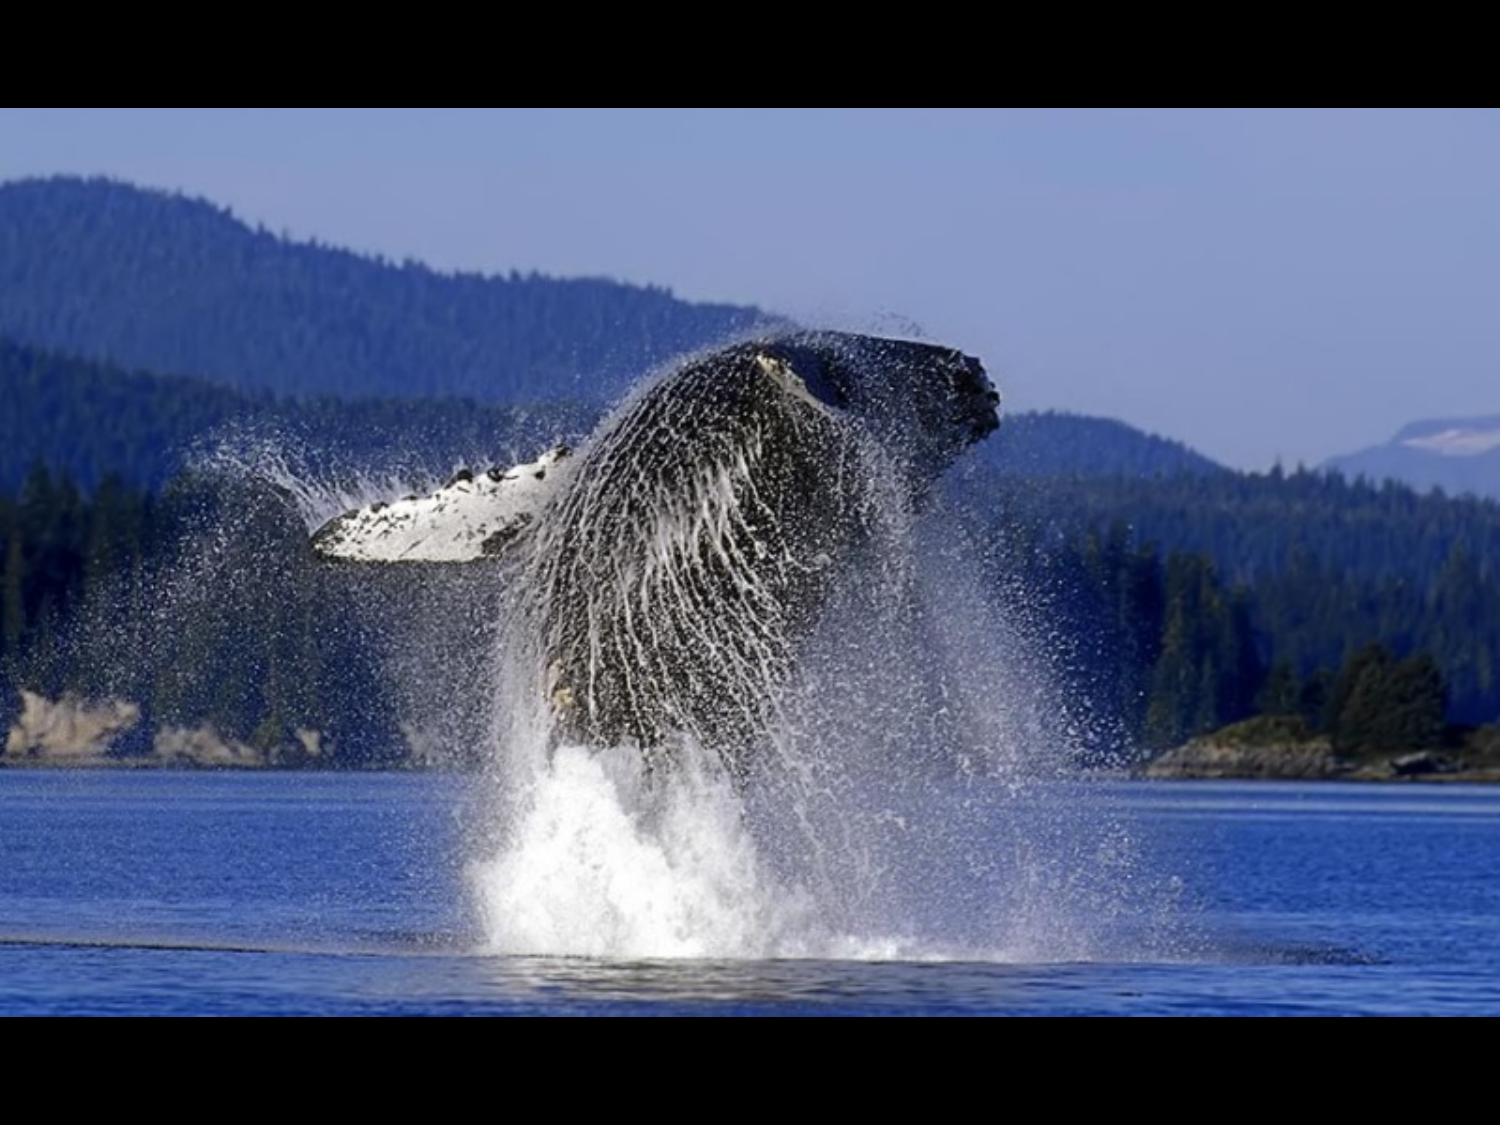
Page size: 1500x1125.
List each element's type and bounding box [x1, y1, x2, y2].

picture [0, 108, 1500, 1017]
